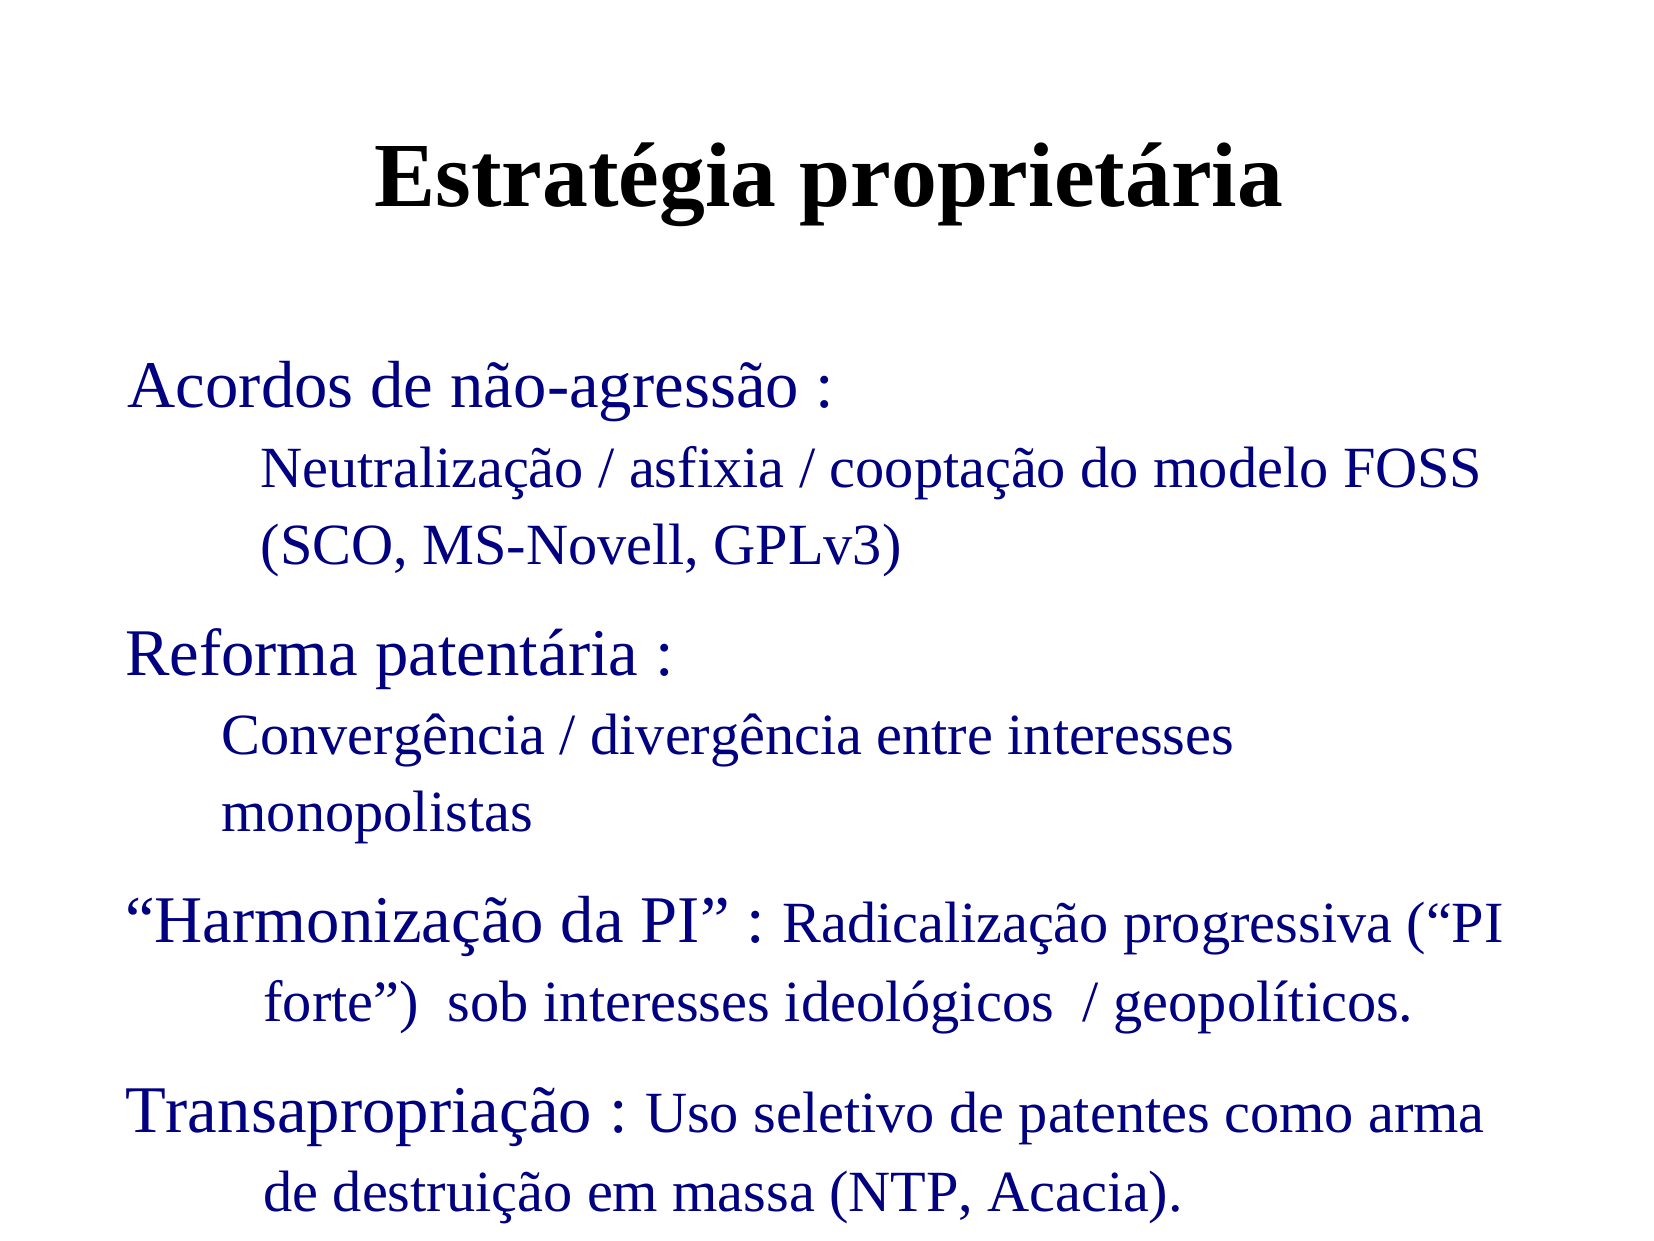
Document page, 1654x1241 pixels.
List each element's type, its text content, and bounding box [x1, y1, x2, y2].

title Estratégia proprietária [156, 81, 1503, 269]
text_box Acordos de não-agressão : Neutralização / asfixia / cooptação do modelo FOSS (SCO, MS-Novell, GPLv3) Reforma patentária : Convergência / divergência entre interesses monopolistas “Harmonização da PI” : Radicalização progressiva (“PI forte”) sob interesses ideológicos / geopolíticos. Transapropriação : Uso seletivo de patentes como arma de destruição em massa (NTP, Acacia). [125, 333, 1546, 1132]
